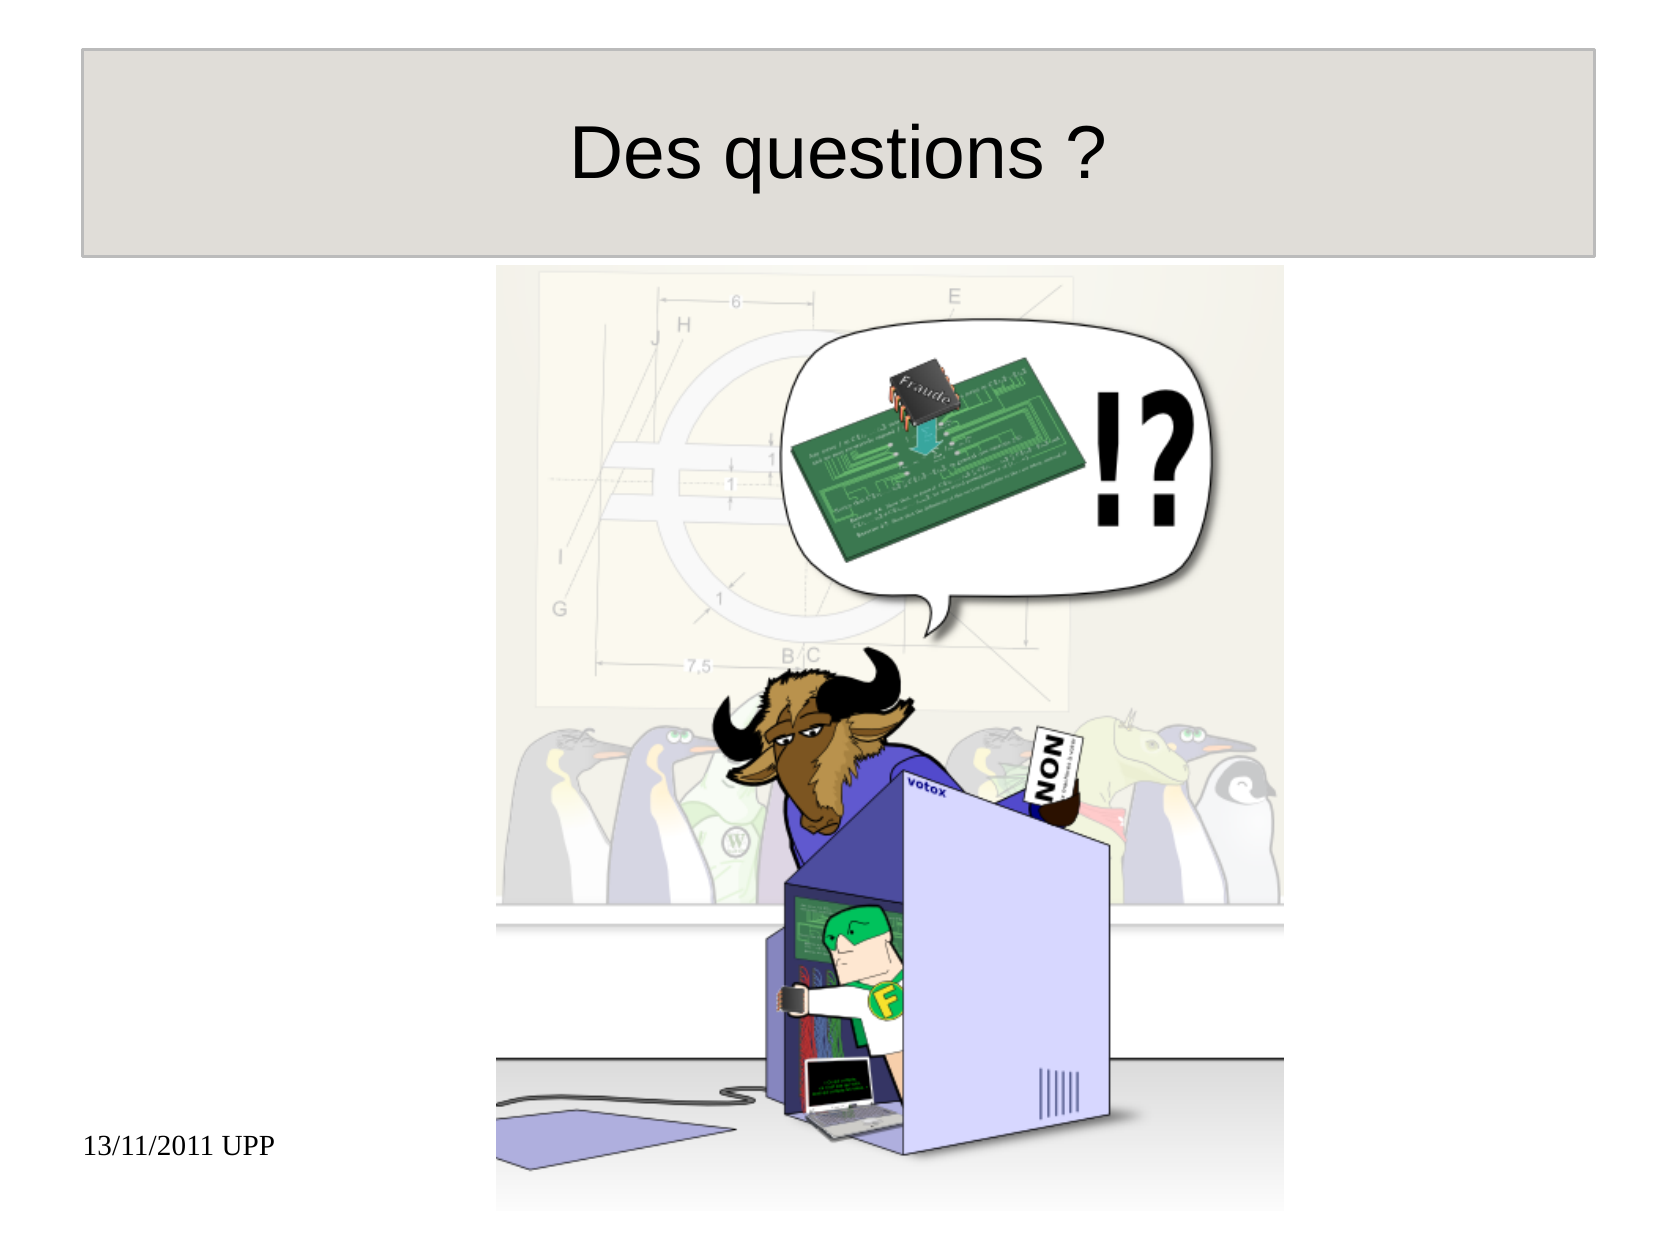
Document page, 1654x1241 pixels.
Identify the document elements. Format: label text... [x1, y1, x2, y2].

title Des questions ? [82, 49, 1595, 257]
picture [496, 265, 1284, 1211]
